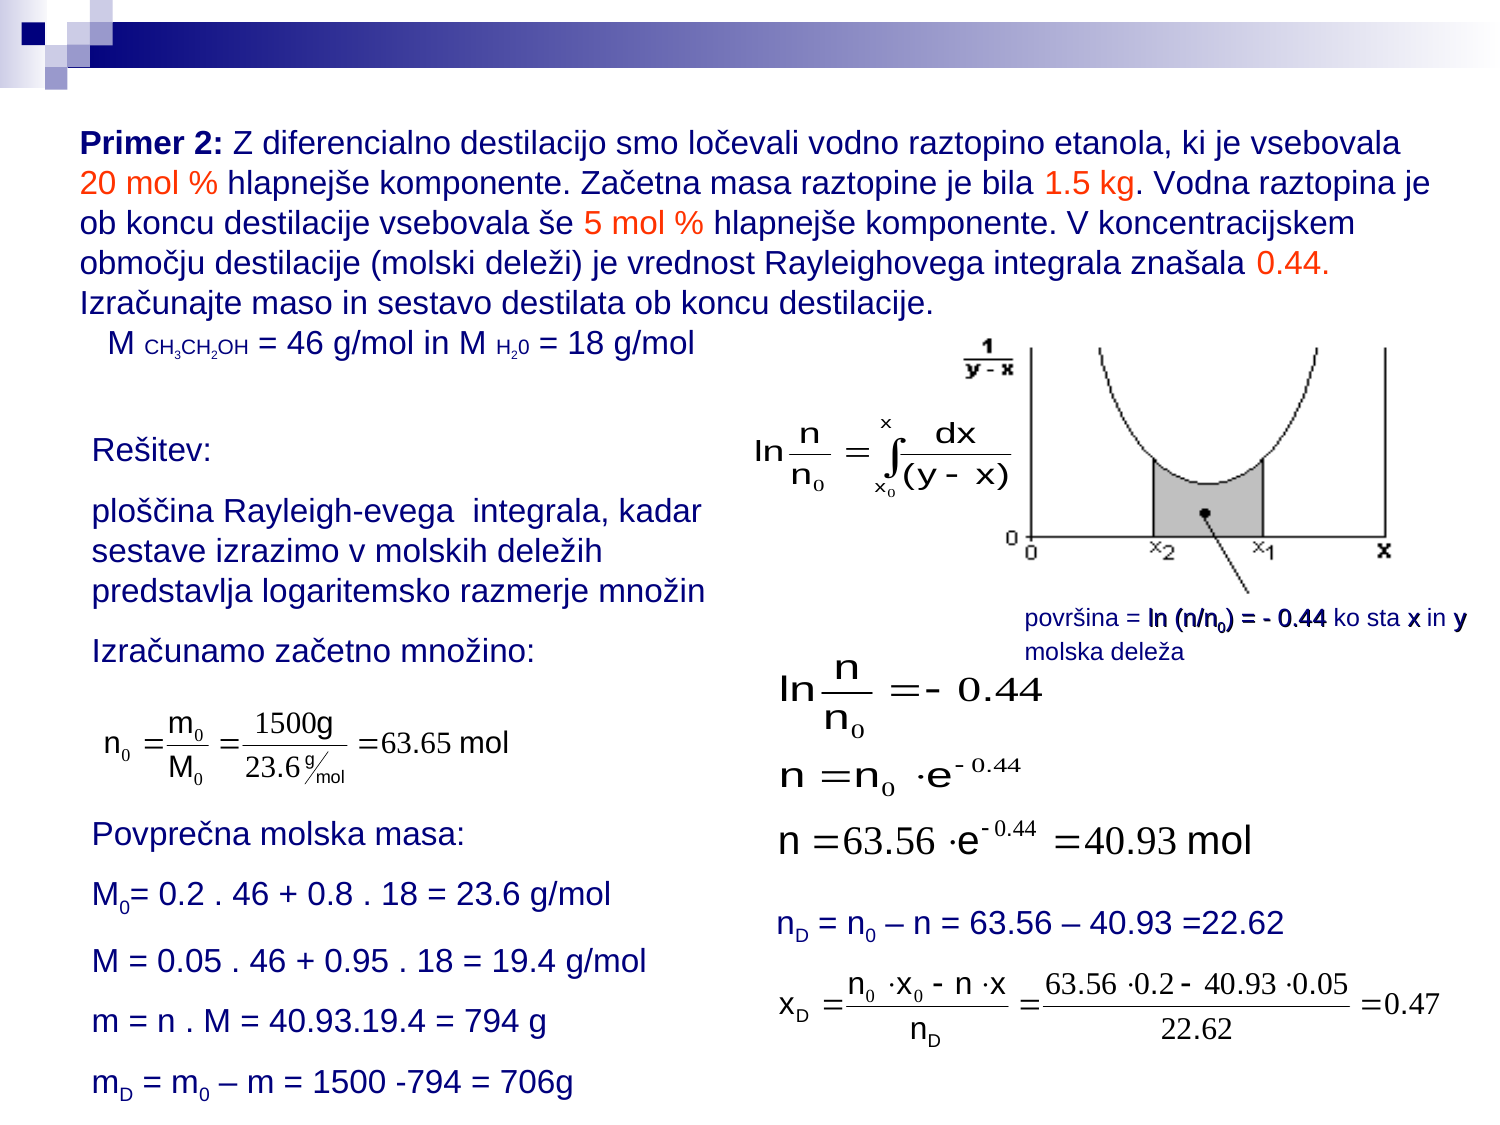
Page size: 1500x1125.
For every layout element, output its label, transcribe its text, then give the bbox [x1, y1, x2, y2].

chart [773, 810, 1259, 872]
text_box Primer 2: Z diferencialno destilacijo smo ločevali vodno raztopino etanola, ki je vsebovala 20 mol % hlapnejše komponente. Začetna masa raztopine je bila 1.5 kg. Vodna raztopina je ob koncu destilacije vsebovala še 5 mol % hlapnejše komponente. V koncentracijskem območju destilacije (molski deleži) je vrednost Rayleighovega integrala znašala 0.44. Izračunajte maso in sestavo destilata ob koncu destilacije. M CH3CH2OH = 46 g/mol in M H20 = 18 g/mol [64, 113, 1459, 370]
chart [100, 704, 514, 792]
chart [773, 964, 1447, 1054]
chart [750, 408, 1019, 503]
text_box Rešitev: ploščina Rayleigh-evega integrala, kadar sestave izrazimo v molskih deležih predstavlja logaritemsko razmerje množin Izračunamo začetno množino: Povprečna molska masa: M0= 0.2 . 46 + 0.8 . 18 = 23.6 g/mol M = 0.05 . 46 + 0.95 . 18 = 19.4 g/mol m = n . M = 40.93.19.4 = 794 g mD = m0 – m = 1500 -794 = 706g [76, 420, 774, 1114]
text_box nD = n0 – n = 63.56 – 40.93 =22.62 [761, 893, 1365, 955]
text_box površina = ln (n/n0) = - 0.44 ko sta x in y molska deleža [1009, 593, 1483, 674]
chart [773, 645, 1050, 804]
picture [962, 337, 1417, 645]
